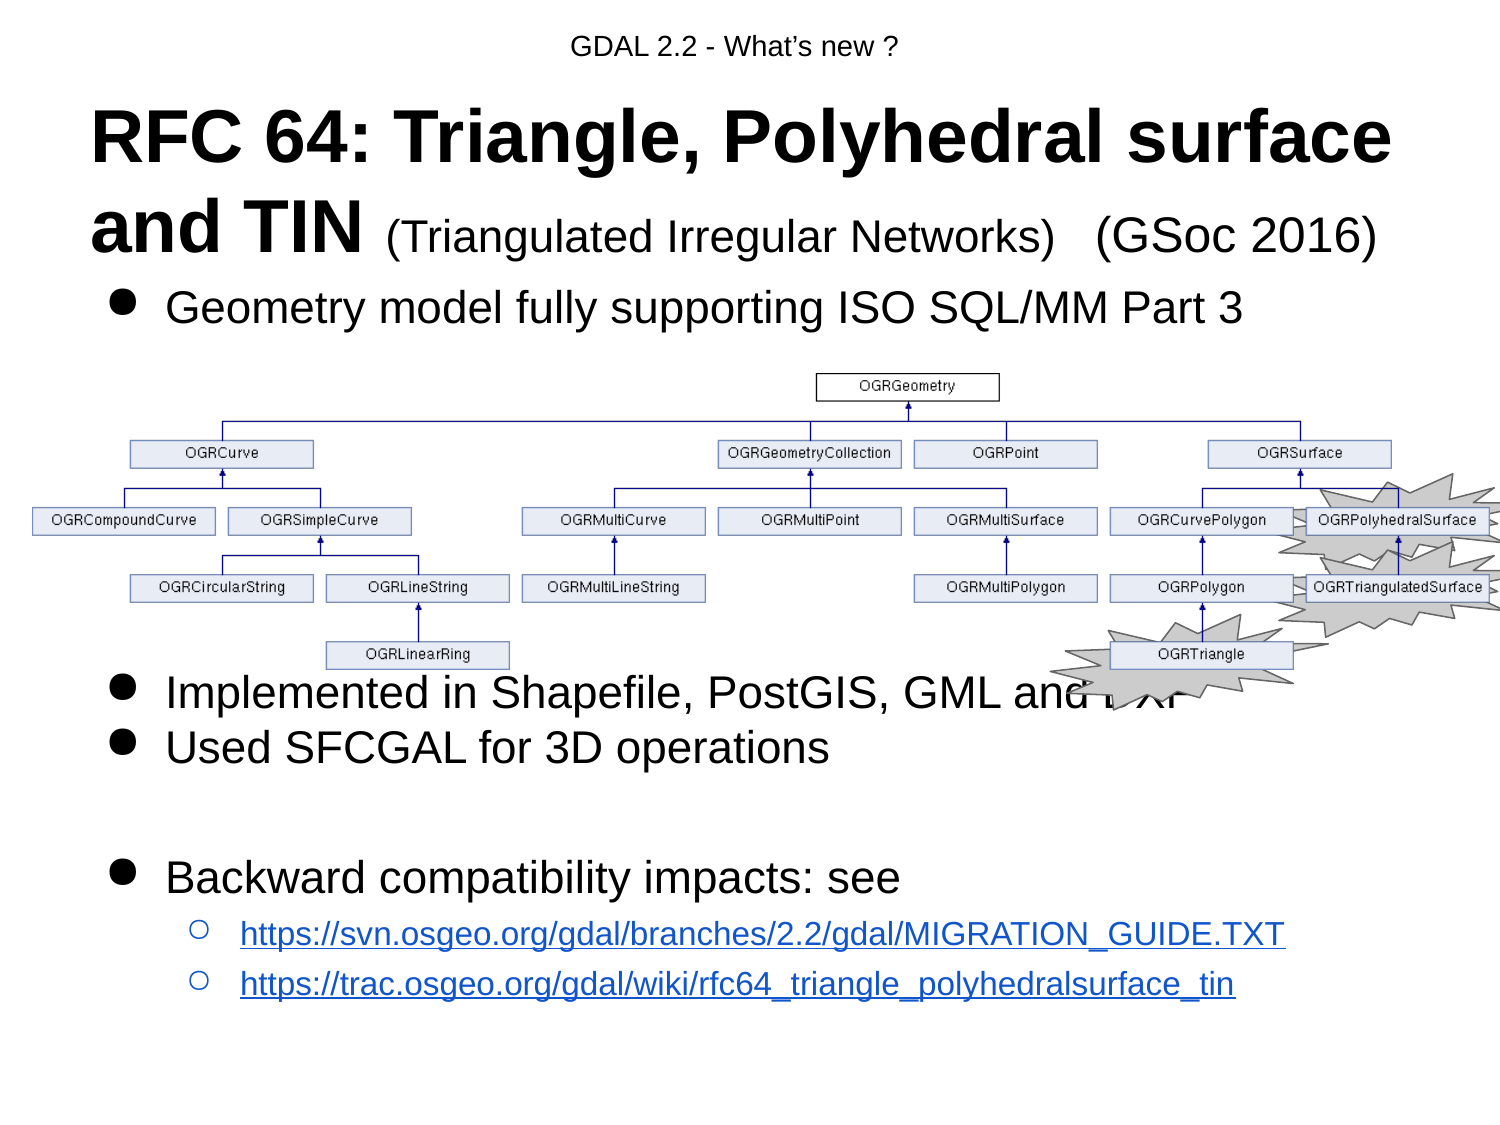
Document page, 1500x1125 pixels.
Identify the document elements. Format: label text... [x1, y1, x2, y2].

text_box [1050, 670, 1294, 711]
title ​RFC 64: Triangle, Polyhedral surface and TIN (Triangulated Irregular Networks) (GSoc 2016) [75, 95, 1425, 262]
list Geometry model fully supporting ISO SQL/MM Part 3 Implemented in Shapefile, PostGIS, GML and DXF Used SFCGAL for 3D operations Backward compatibility impacts: see https://svn.osgeo.org/gdal/branches/2.2/gdal/MIGRATION_GUIDE.TXT https://trac.osgeo.org/gdal/wiki/rfc64_triangle_polyhedralsurface_tin [75, 262, 1425, 373]
text_box [1490, 603, 1500, 611]
list Geometry model fully supporting ISO SQL/MM Part 3 Implemented in Shapefile, PostGIS, GML and DXF Used SFCGAL for 3D operations Backward compatibility impacts: see https://svn.osgeo.org/gdal/branches/2.2/gdal/MIGRATION_GUIDE.TXT https://trac.osgeo.org/gdal/wiki/rfc64_triangle_polyhedralsurface_tin [75, 670, 1425, 1078]
text_box [1490, 502, 1500, 514]
text_box [1490, 519, 1498, 526]
text_box [1490, 535, 1500, 543]
text_box [1490, 587, 1498, 593]
picture [32, 373, 1490, 670]
text_box [1490, 570, 1500, 582]
